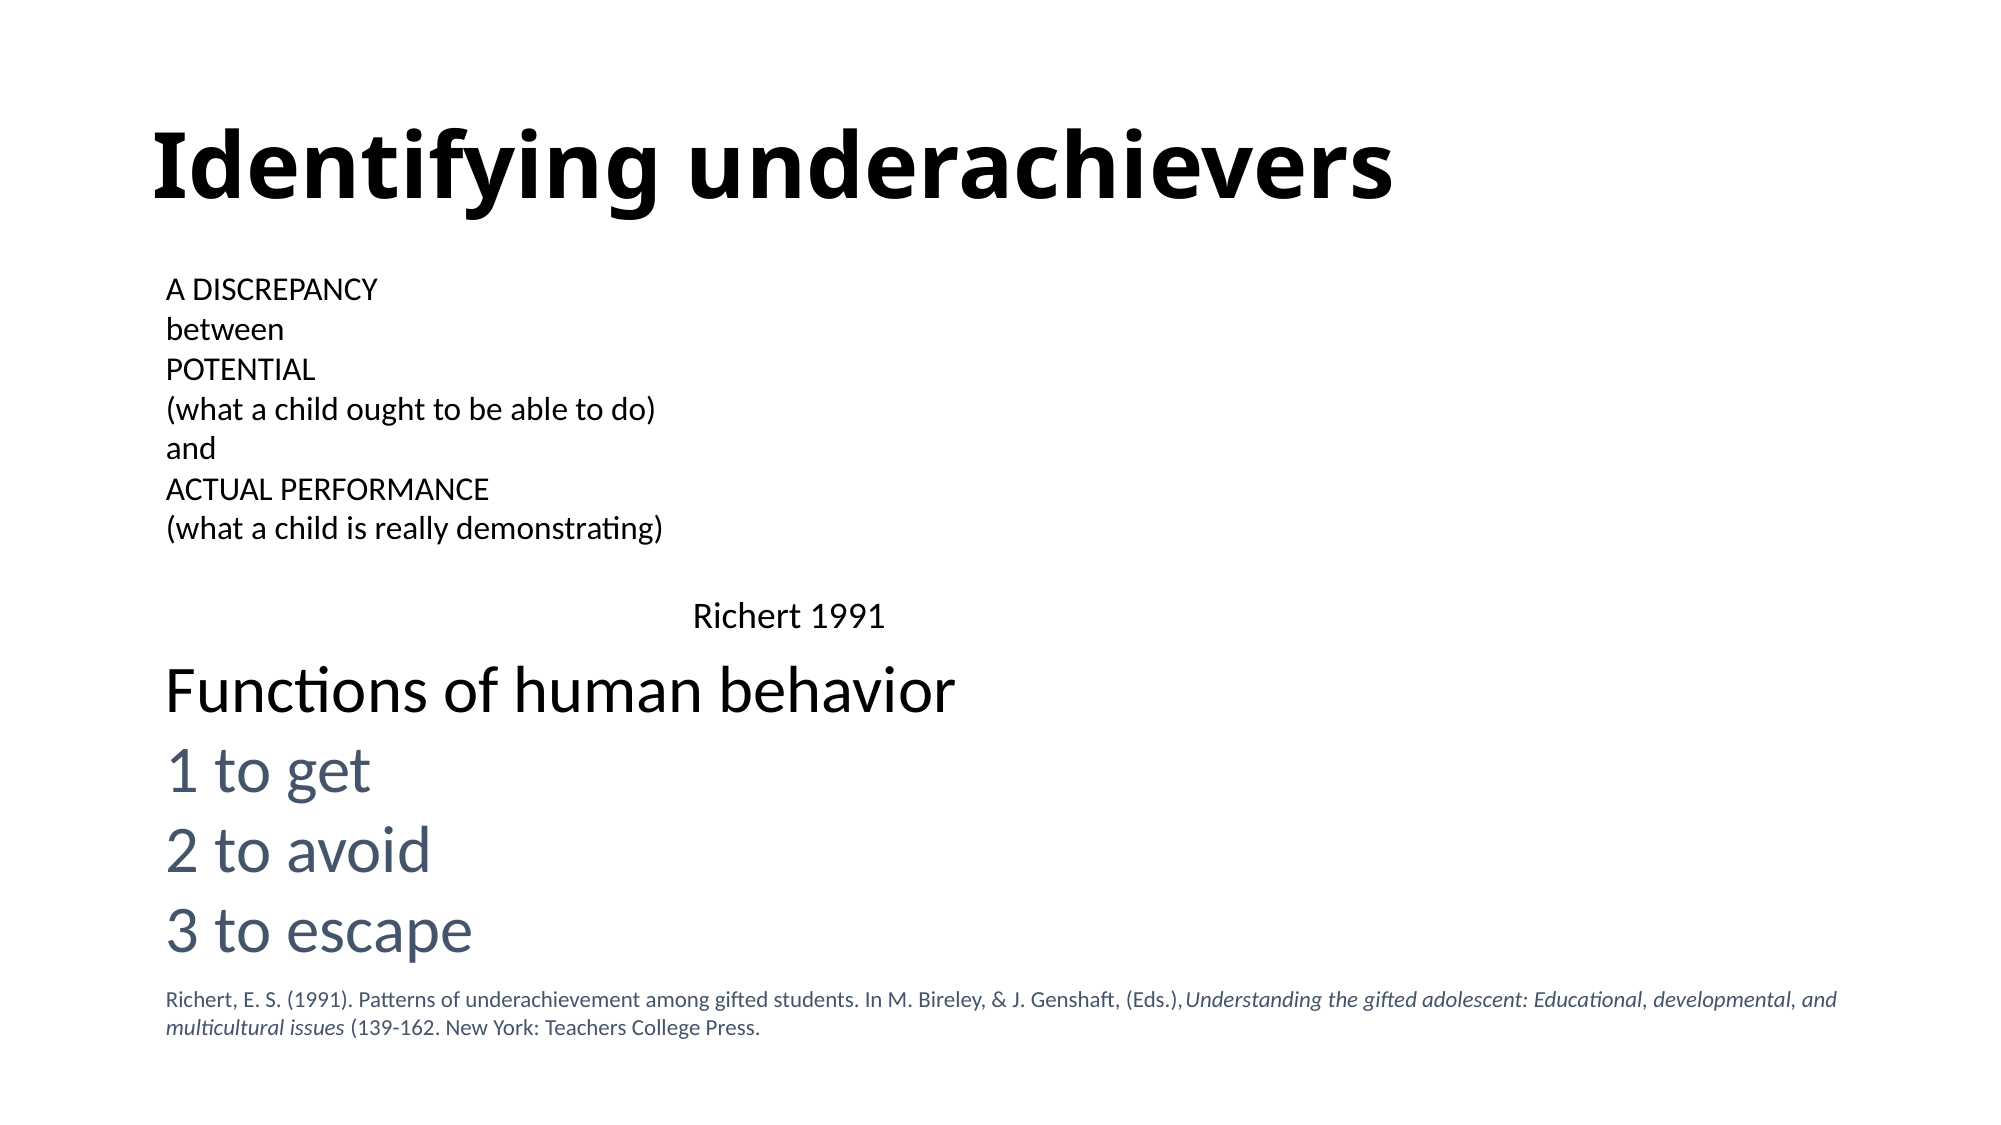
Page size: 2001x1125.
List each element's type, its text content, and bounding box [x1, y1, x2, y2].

text_box Richert, E. S. (1991). Patterns of underachievement among gifted students. In M. Bireley, & J. Genshaft, (Eds.),Understanding the gifted adolescent: Educational, developmental, and multicultural issues (139-162. New York: Teachers College Press. [151, 977, 1896, 1047]
title Identifying underachievers [137, 59, 1863, 278]
text_box Functions of human behavior 1 to get 2 to avoid 3 to escape [151, 644, 1424, 974]
text_box A DISCREPANCY between POTENTIAL (what a child ought to be able to do) and ACTUAL PERFORMANCE (what a child is really demonstrating) Richert 1991 [151, 259, 1526, 644]
